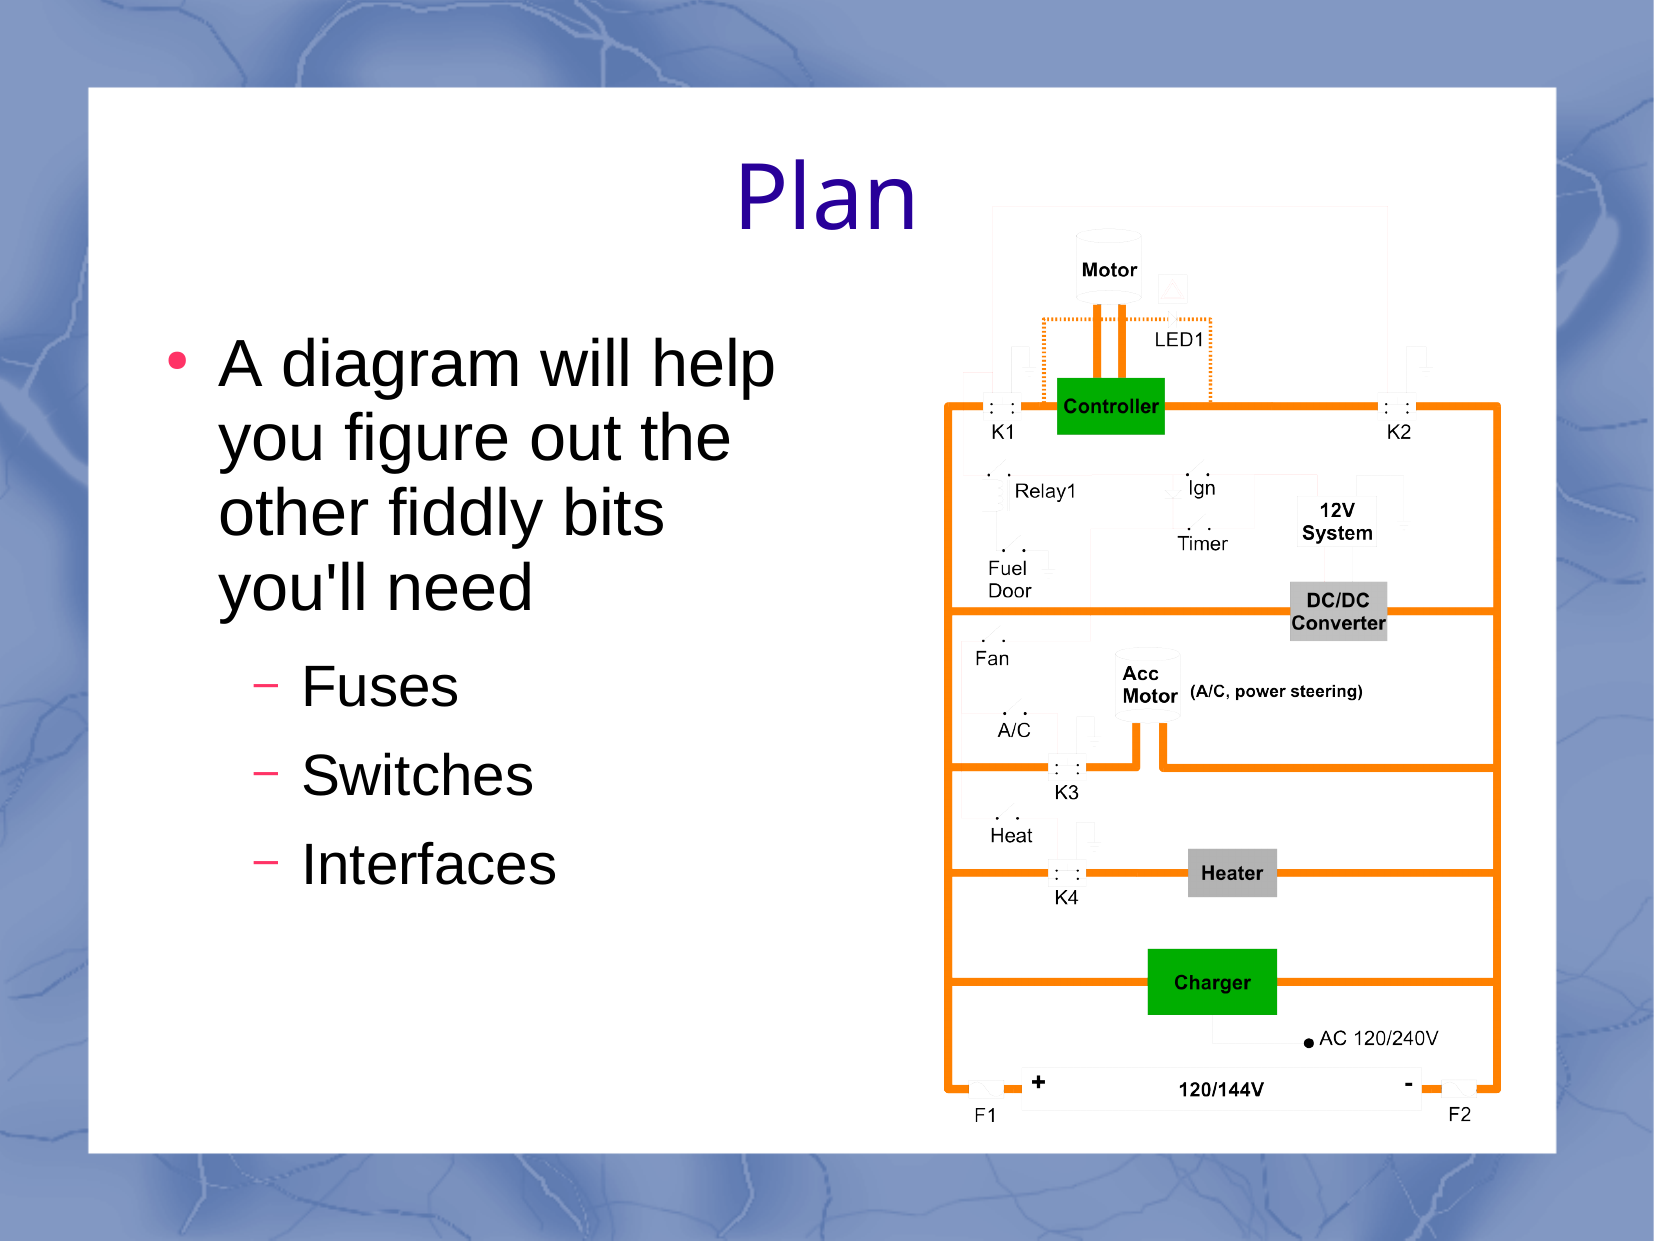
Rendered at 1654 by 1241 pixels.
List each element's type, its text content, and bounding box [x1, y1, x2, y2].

picture [0, 0, 1654, 1241]
list A diagram will help you figure out the other fiddly bits you'll need Fuses Switches Interfaces [147, 325, 811, 1232]
title Plan [118, 90, 1536, 298]
